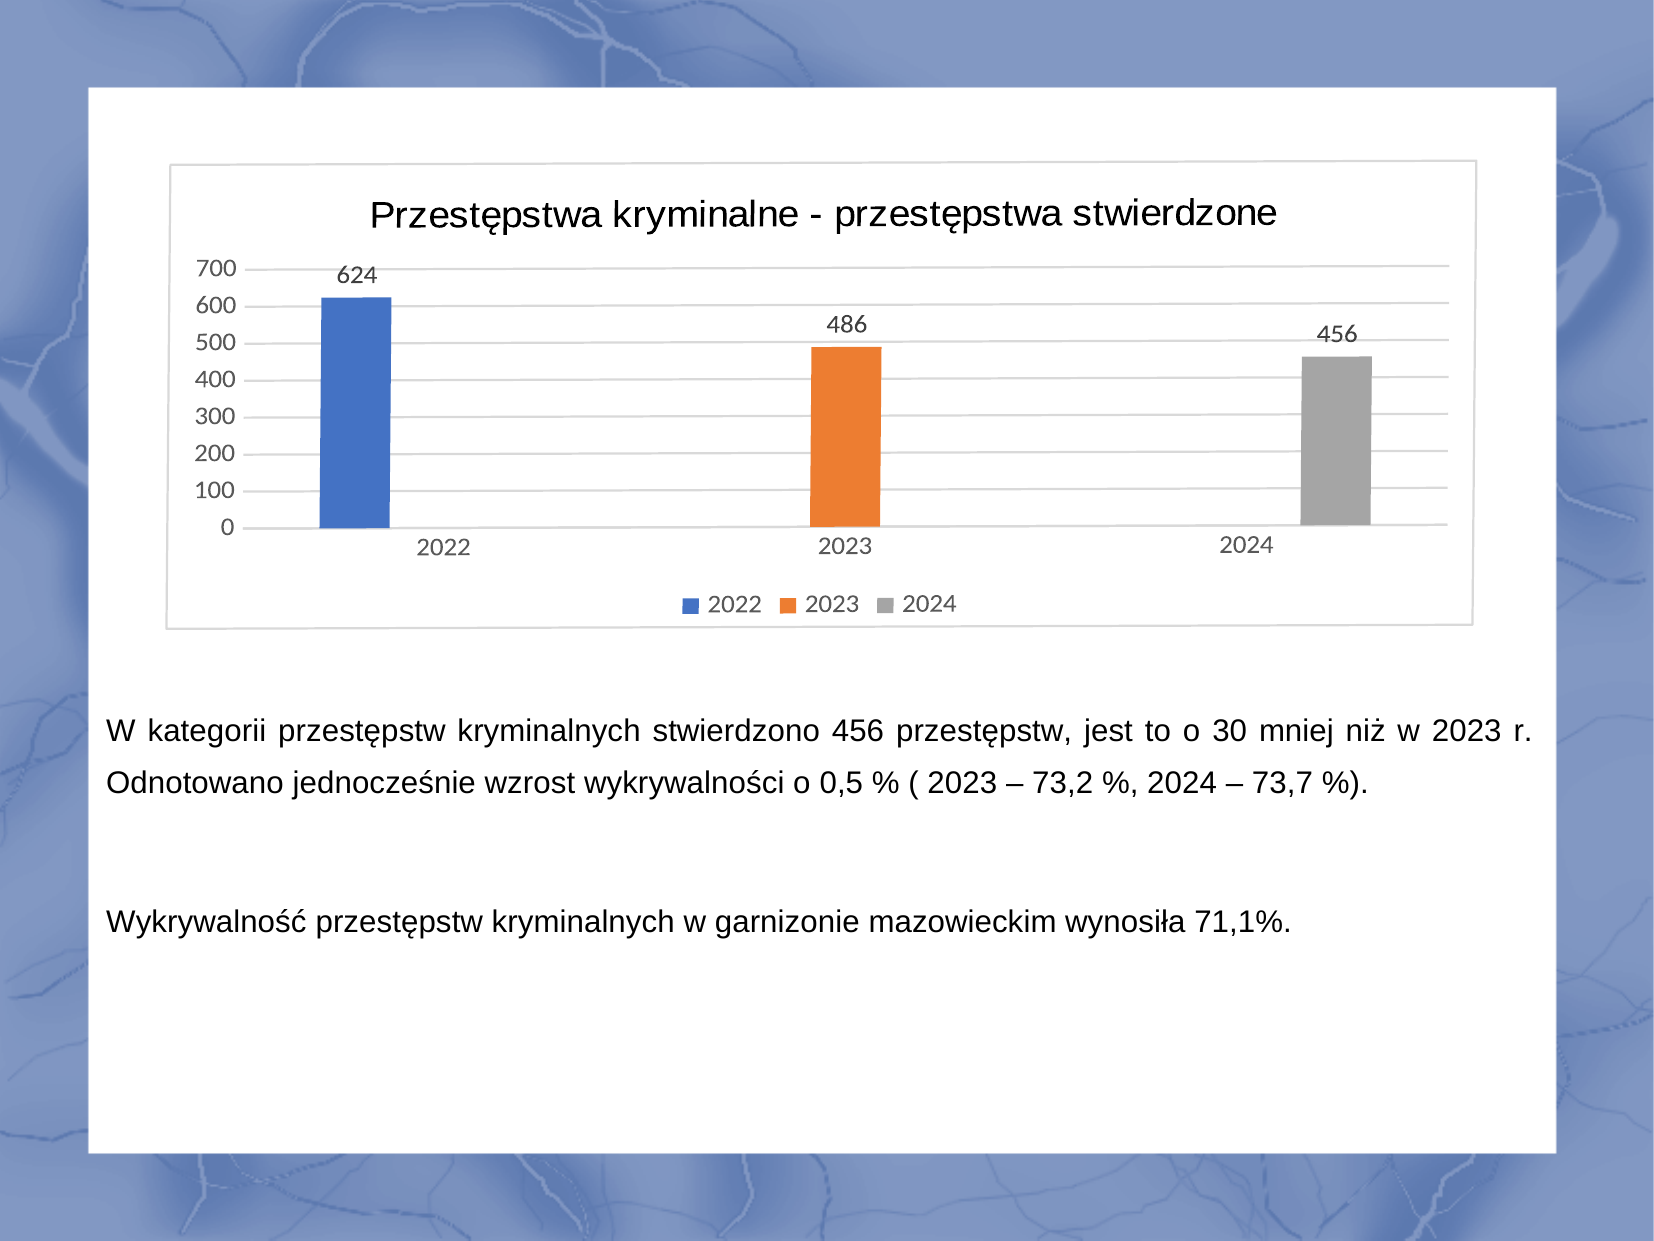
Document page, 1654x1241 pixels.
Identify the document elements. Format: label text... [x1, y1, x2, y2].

chart [165, 159, 1478, 630]
list W kategorii przestępstw kryminalnych stwierdzono 456 przestępstw, jest to o 30 mniej niż w 2023 r. Odnotowano jednocześnie wzrost wykrywalności o 0,5 % ( 2023 – 73,2 %, 2024 – 73,7 %). Wykrywalność przestępstw kryminalnych w garnizonie mazowieckim wynosiła 71,1%. [106, 696, 1536, 1121]
picture [0, 0, 1654, 1241]
